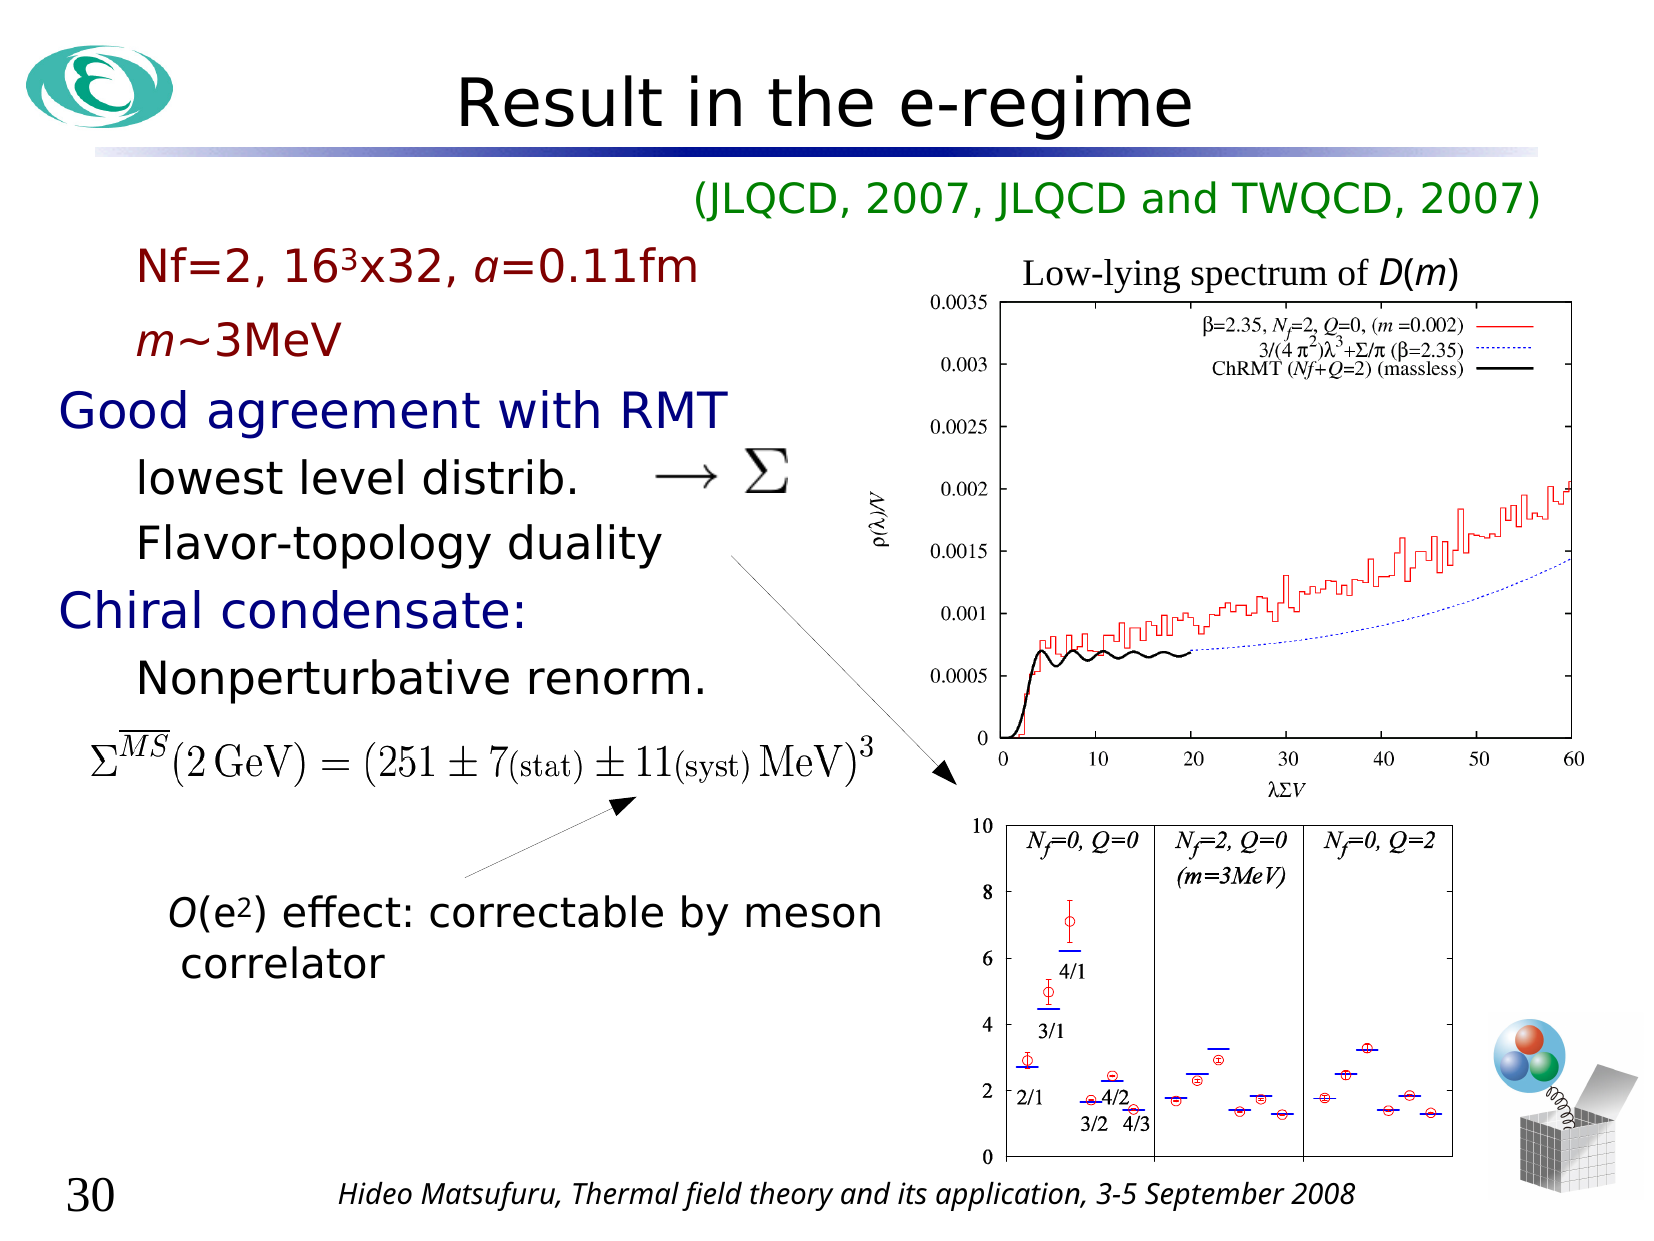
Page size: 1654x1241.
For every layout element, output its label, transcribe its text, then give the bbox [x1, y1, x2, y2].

picture [655, 447, 788, 493]
text_box Low-lying spectrum of D(m) [927, 244, 1594, 292]
text_box O(e2) effect: correctable by meson correlator [166, 882, 880, 983]
picture [95, 147, 1538, 157]
text_box (JLQCD, 2007, JLQCD and TWQCD, 2007) [692, 175, 1543, 224]
picture [930, 800, 1644, 1200]
picture [91, 730, 873, 789]
picture [20, 37, 179, 136]
title Result in the e-regime [201, 47, 1450, 154]
list Nf=2, 163x32, a=0.11fm m~3MeV Good agreement with RMT lowest level distrib. Flavor-topology duality Chiral condensate: Nonperturbative renorm. [41, 233, 881, 1144]
picture [881, 289, 1587, 799]
